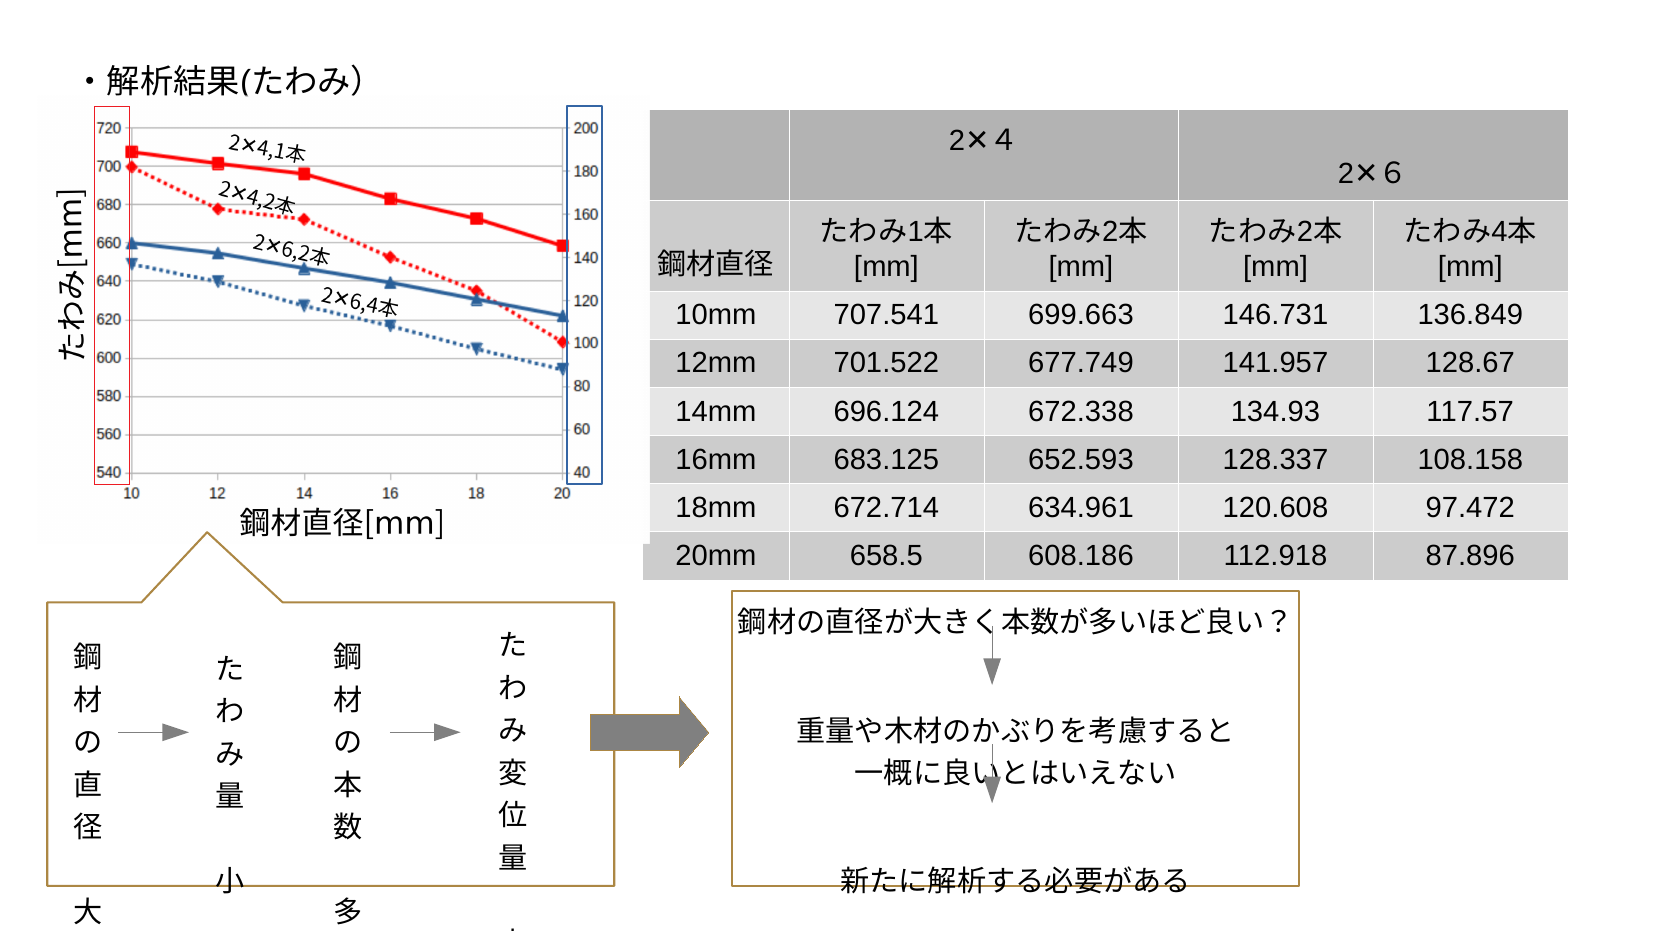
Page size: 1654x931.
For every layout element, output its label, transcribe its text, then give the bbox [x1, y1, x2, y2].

table_cell 12mm [650, 340, 789, 387]
table_cell 10mm [650, 292, 789, 339]
table_header 2✕６ [1179, 110, 1568, 200]
table_cell 696.124 [790, 388, 984, 435]
table_cell 14mm [650, 388, 789, 435]
table_cell たわみ4本[mm] [1374, 201, 1568, 291]
table_cell 117.57 [1374, 388, 1568, 435]
table_cell 672.338 [985, 388, 1178, 435]
table_cell 128.67 [1374, 340, 1568, 387]
table_cell 146.731 [1179, 292, 1373, 339]
text_box [566, 106, 603, 485]
table_cell 634.961 [985, 484, 1178, 531]
table_cell たわみ1本[mm] [790, 201, 984, 291]
table_header 2✕４ [790, 110, 1178, 200]
text_box ・解析結果(たわみ） [59, 47, 532, 95]
table_cell 652.593 [985, 436, 1178, 483]
table_cell たわみ2本[mm] [1179, 201, 1373, 291]
text_box 鋼材の直径 大 [59, 625, 119, 846]
table_header [650, 110, 789, 200]
text_box 鋼材の直径が大きく本数が多いほど良い？ 重量や木材のかぶりを考慮すると 一概に良いとはいえない 新たに解析する必要がある [732, 590, 1300, 886]
table_cell たわみ2本[mm] [985, 201, 1178, 291]
picture [37, 95, 650, 544]
table_cell 683.125 [790, 436, 984, 483]
table_cell 672.714 [790, 484, 984, 531]
table_cell 97.472 [1374, 484, 1568, 531]
table_cell 699.663 [985, 292, 1178, 339]
table_cell 128.337 [1179, 436, 1373, 483]
text_box たわみ量 小 [200, 637, 260, 829]
table_cell 87.896 [1374, 532, 1568, 580]
table_cell 707.541 [790, 292, 984, 339]
table_cell 136.849 [1374, 292, 1568, 339]
table_cell 658.5 [790, 532, 984, 580]
table_cell 608.186 [985, 532, 1178, 580]
table_cell 677.749 [985, 340, 1178, 387]
text_box たわみ変位量 大 [484, 614, 520, 863]
text_box 鋼材の本数 多 [318, 625, 367, 846]
table_cell 16mm [650, 436, 789, 483]
table_cell 134.93 [1179, 388, 1373, 435]
table_cell 鋼材直径 [650, 201, 789, 291]
table_cell 18mm [650, 484, 789, 531]
table_cell 108.158 [1374, 436, 1568, 483]
text_box [94, 106, 130, 485]
table_cell 112.918 [1179, 532, 1373, 580]
text_box [47, 532, 709, 886]
table_cell 701.522 [790, 340, 984, 387]
table_cell 120.608 [1179, 484, 1373, 531]
table_cell 141.957 [1179, 340, 1373, 387]
table_cell 20mm [643, 532, 789, 580]
